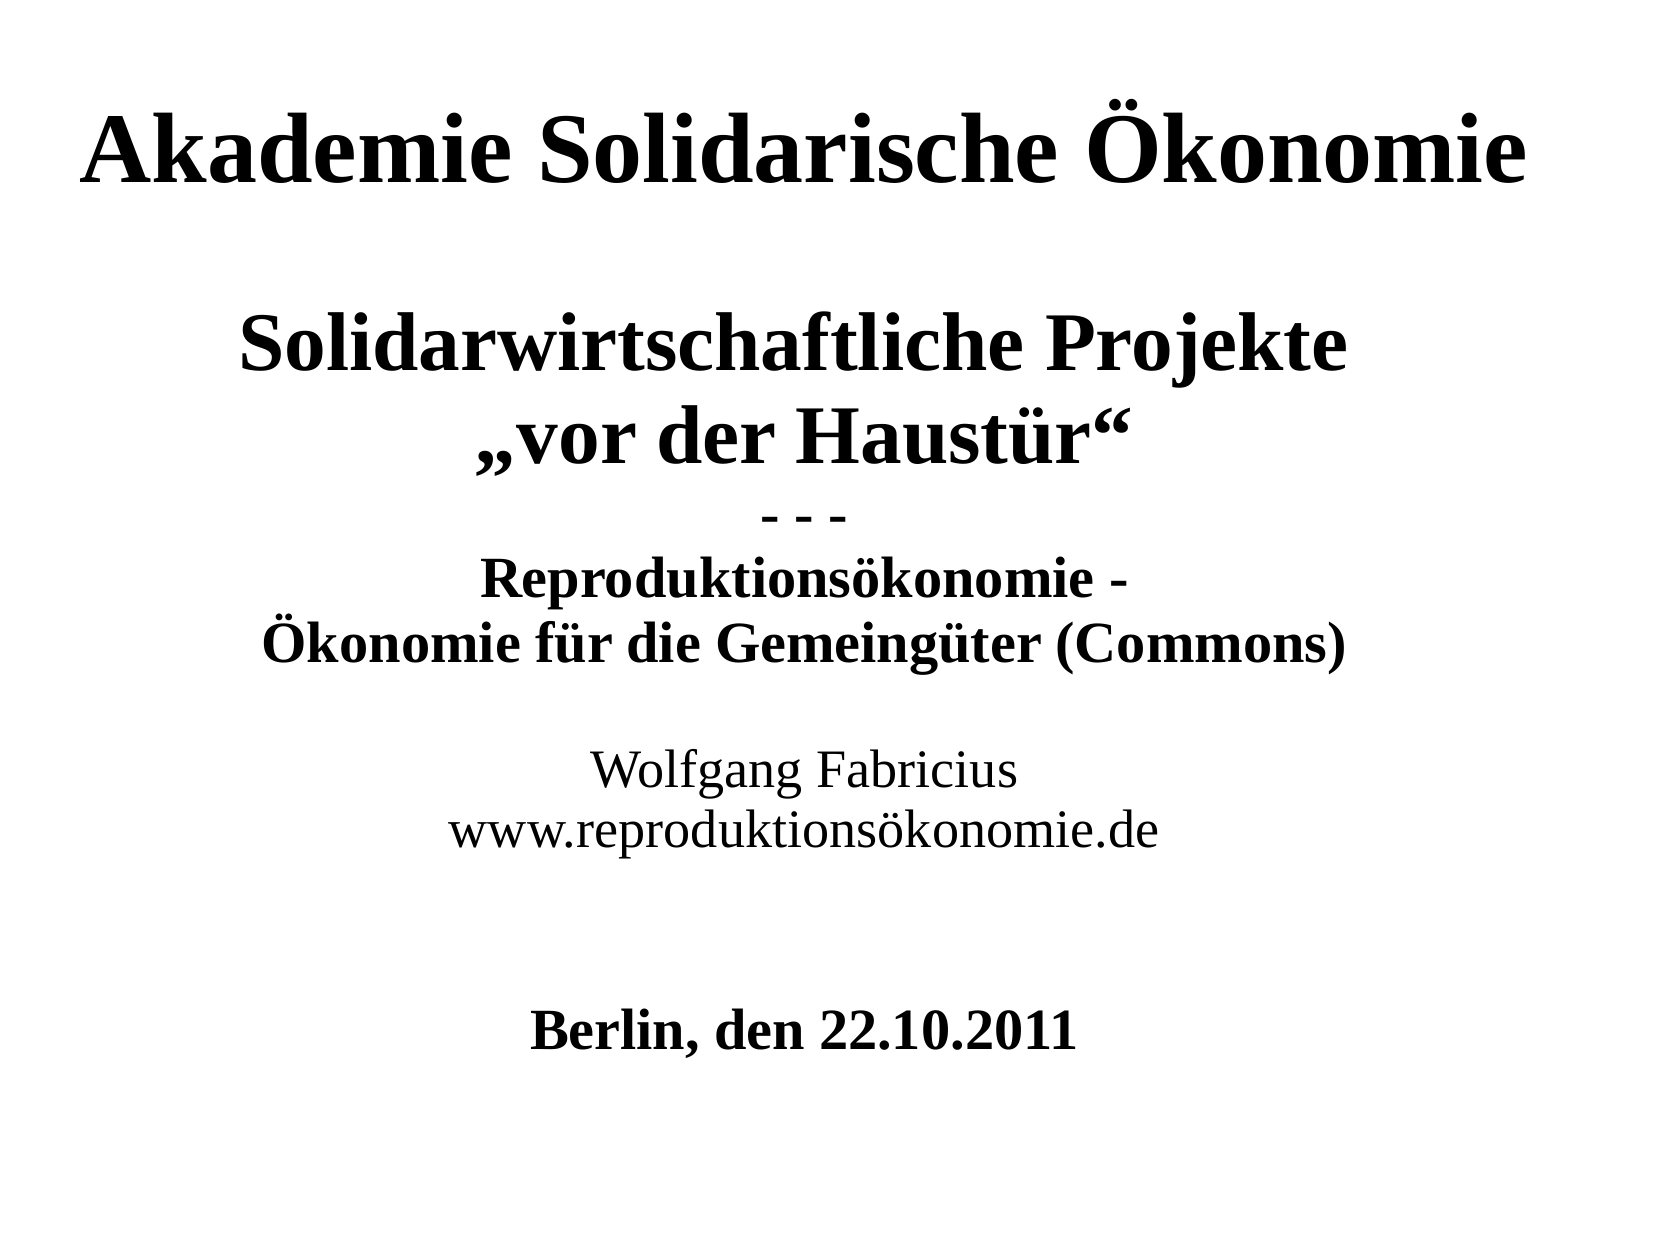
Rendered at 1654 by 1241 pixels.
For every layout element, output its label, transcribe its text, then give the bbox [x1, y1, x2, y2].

text_box Akademie Solidarische Ökonomie Solidarwirtschaftliche Projekte „vor der Haustür“ - - - Reproduktionsökonomie - Ökonomie für die Gemeingüter (Commons) Wolfgang Fabricius www.reproduktionsökonomie.de Berlin, den 22.10.2011 [64, 86, 1571, 1070]
